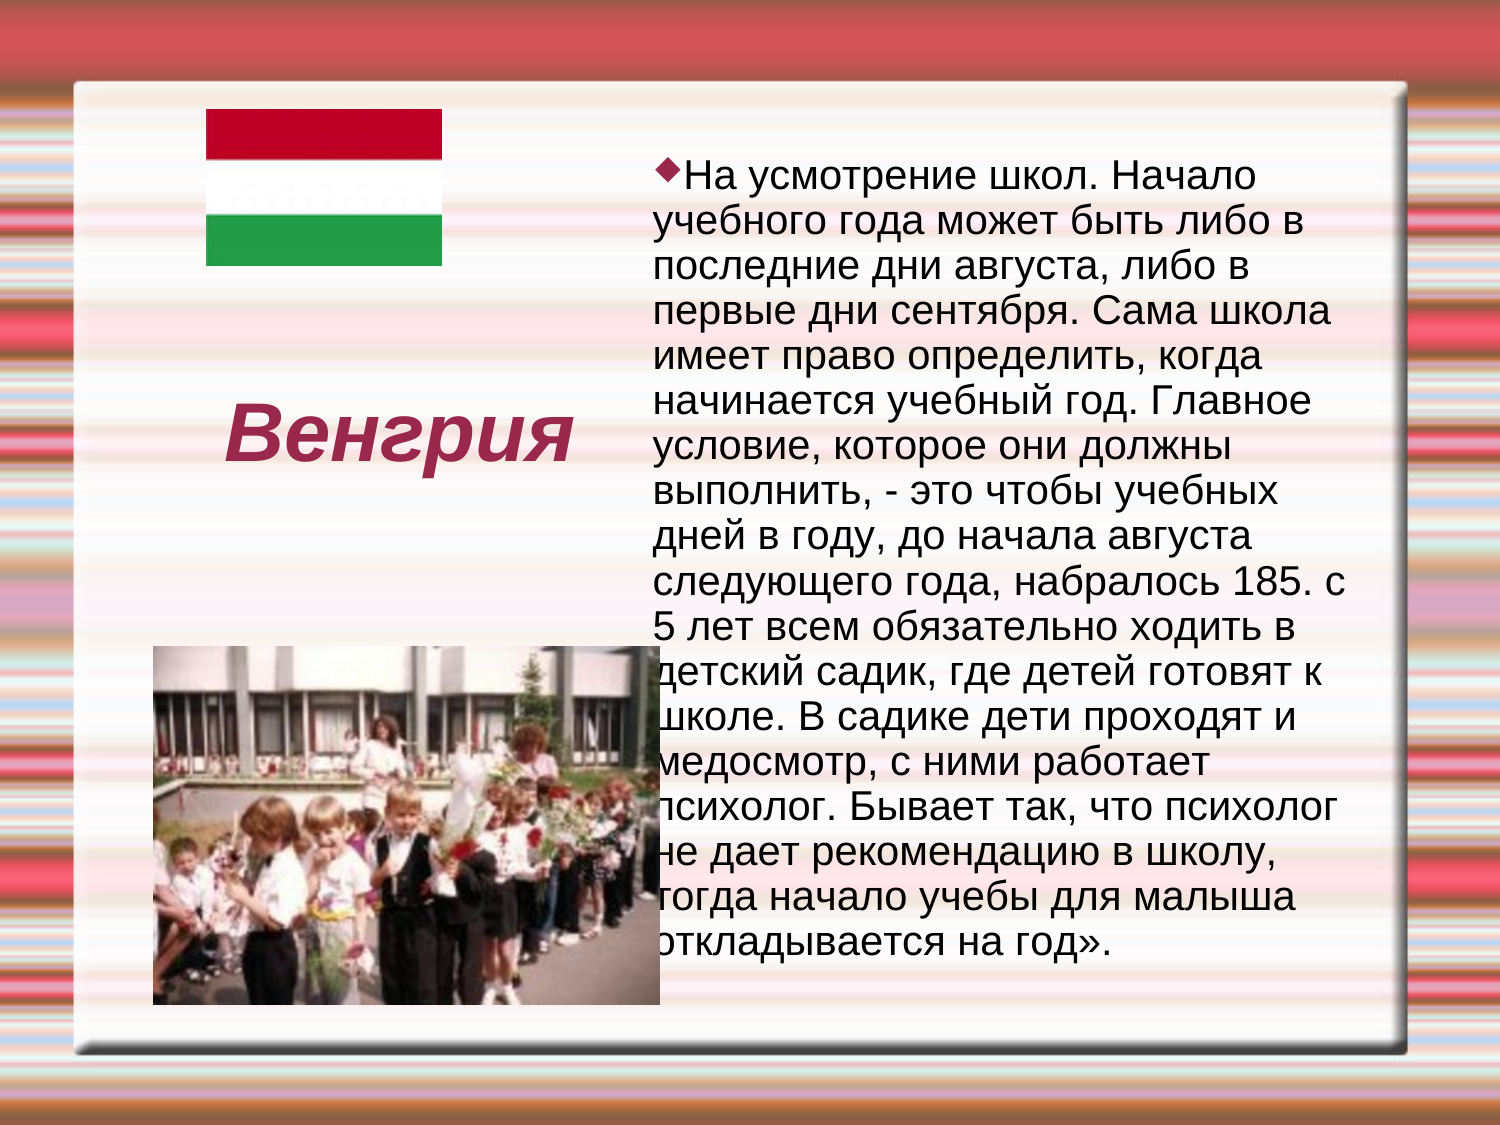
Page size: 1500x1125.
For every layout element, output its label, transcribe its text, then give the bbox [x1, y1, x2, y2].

picture [206, 109, 442, 266]
title Венгрия [137, 324, 637, 532]
picture [153, 646, 660, 1005]
list На усмотрение школ. Начало учебного года может быть либо в последние дни августа, либо в первые дни сентября. Сама школа имеет право определить, когда начинается учебный год. Главное условие, которое они должны выполнить, - это чтобы учебных дней в году, до начала августа следующего года, набралось 185. с 5 лет всем обязательно ходить в детский садик, где детей готовят к школе. В садике дети проходят и медосмотр, с ними работает психолог. Бывает так, что психолог не дает рекомендацию в школу, тогда начало учебы для малыша откладывается на год». [637, 145, 1388, 1034]
